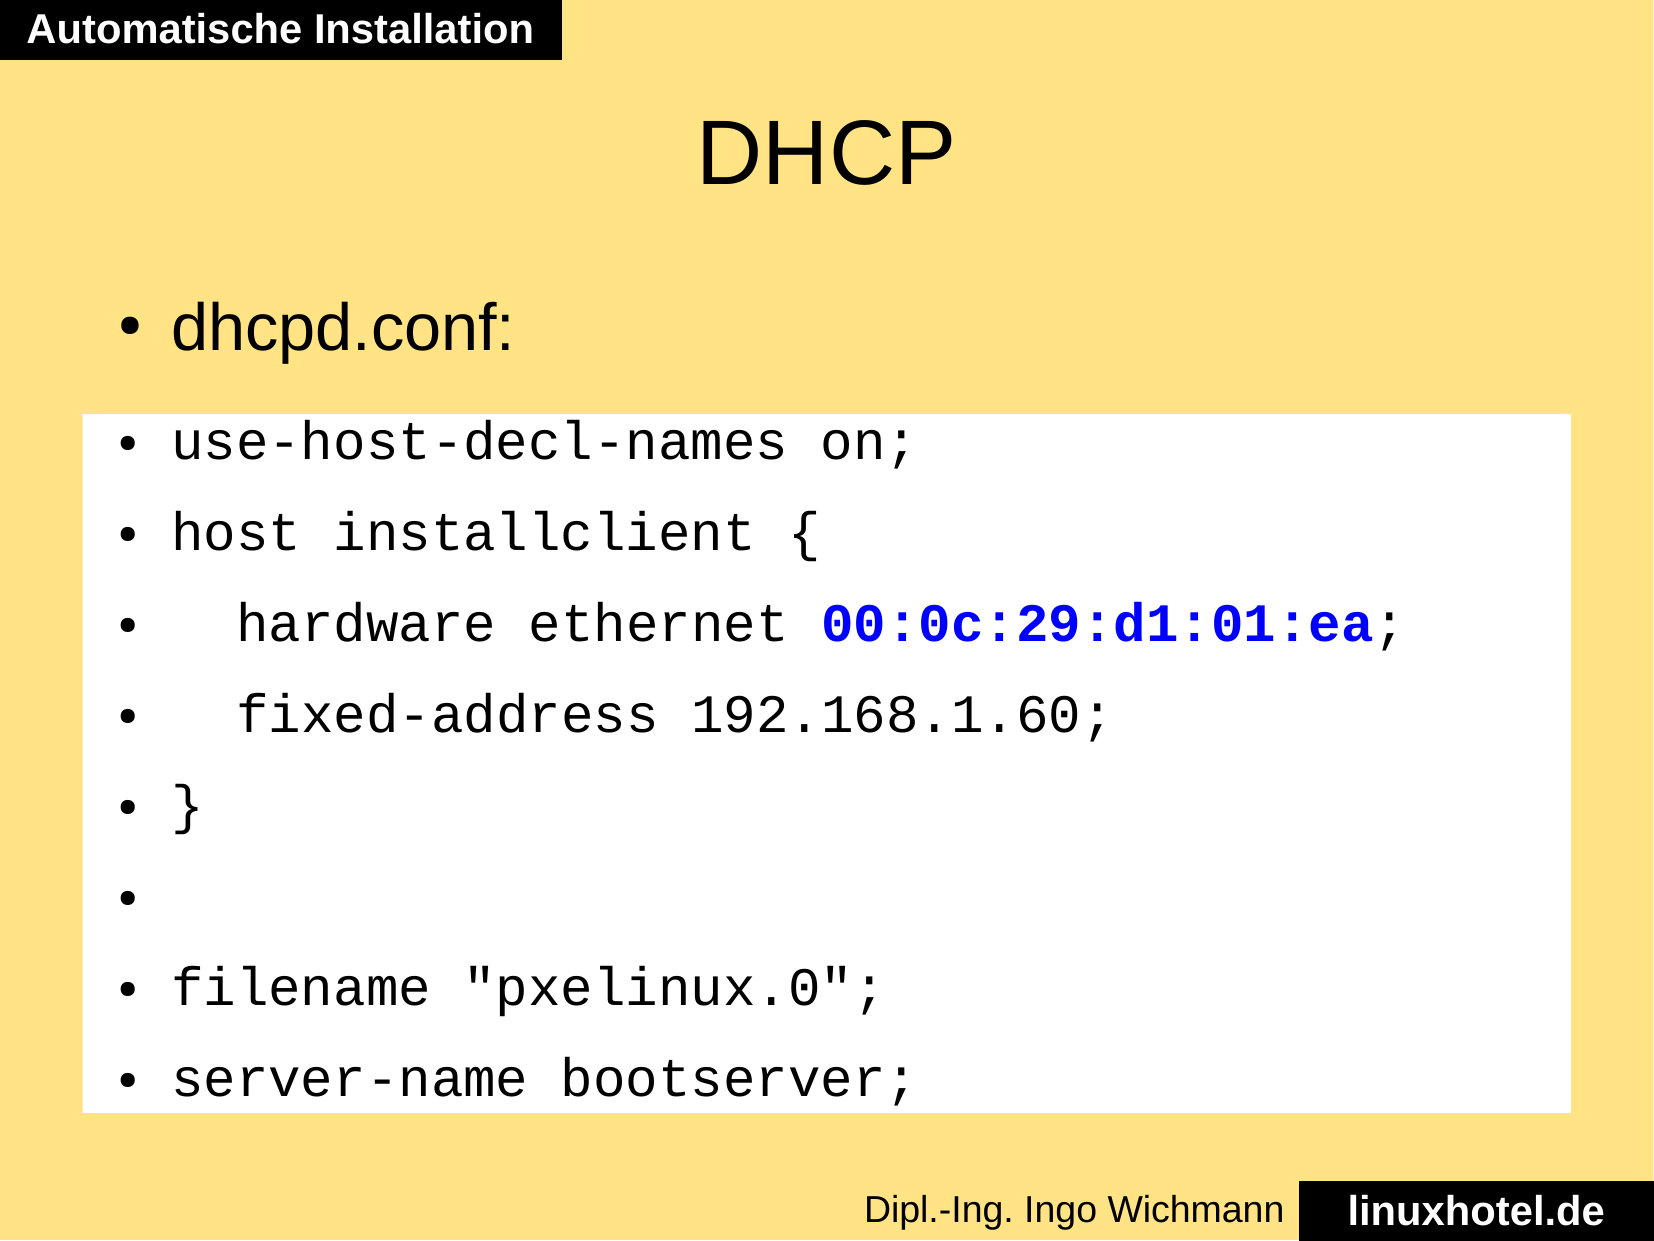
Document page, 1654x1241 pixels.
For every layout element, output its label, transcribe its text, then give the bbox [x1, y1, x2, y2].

list dhcpd.conf: [82, 290, 1571, 414]
title DHCP [82, 49, 1571, 257]
text_box linuxhotel.de [1299, 1181, 1654, 1241]
list use-host-decl-names on; host installclient { hardware ethernet 00:0c:29:d1:01:ea; fixed-address 192.168.1.60; } filename "pxelinux.0"; server-name bootserver; [82, 414, 1571, 1113]
text_box Dipl.-Ing. Ingo Wichmann [849, 1181, 1300, 1238]
text_box Automatische Installation [0, 0, 562, 60]
